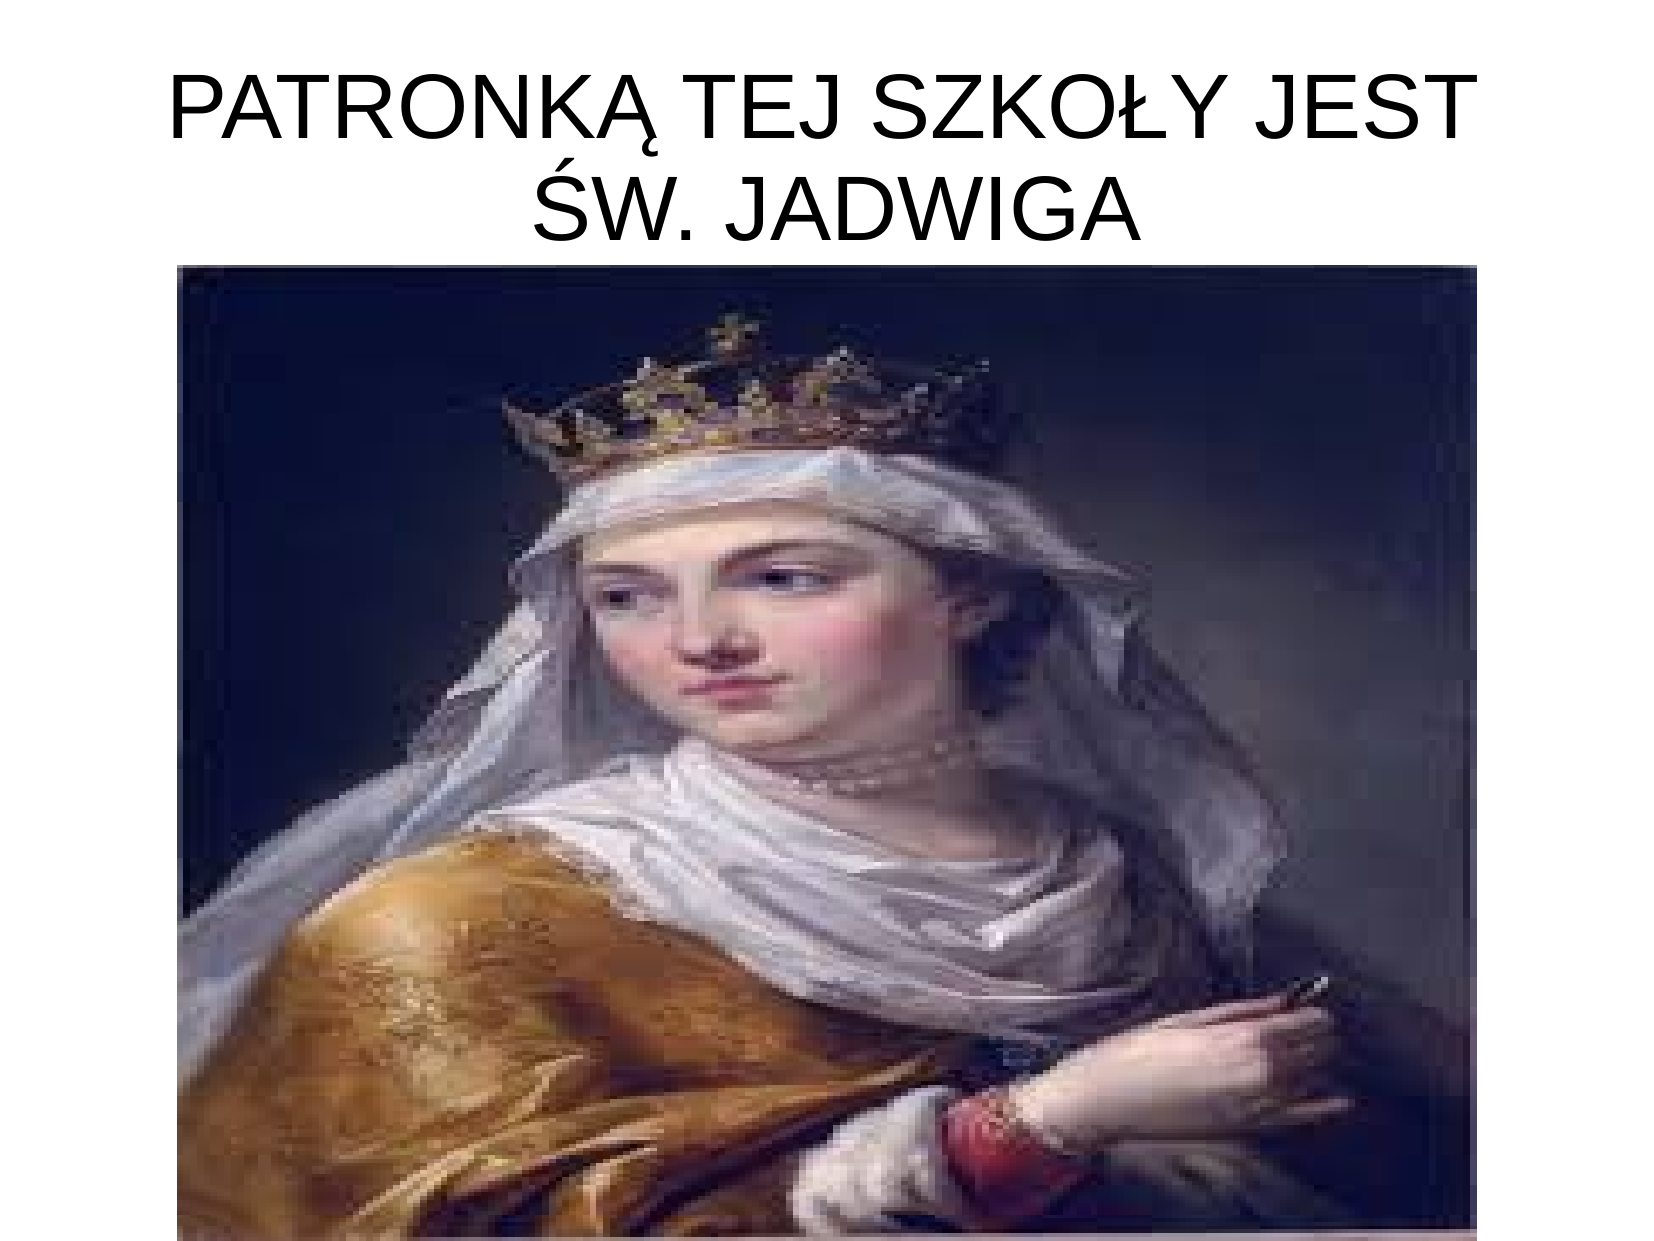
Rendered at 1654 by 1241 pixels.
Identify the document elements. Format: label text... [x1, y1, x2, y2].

picture [177, 265, 1477, 1241]
title PATRONKĄ TEJ SZKOŁY JEST ŚW. JADWIGA [82, 49, 1565, 266]
